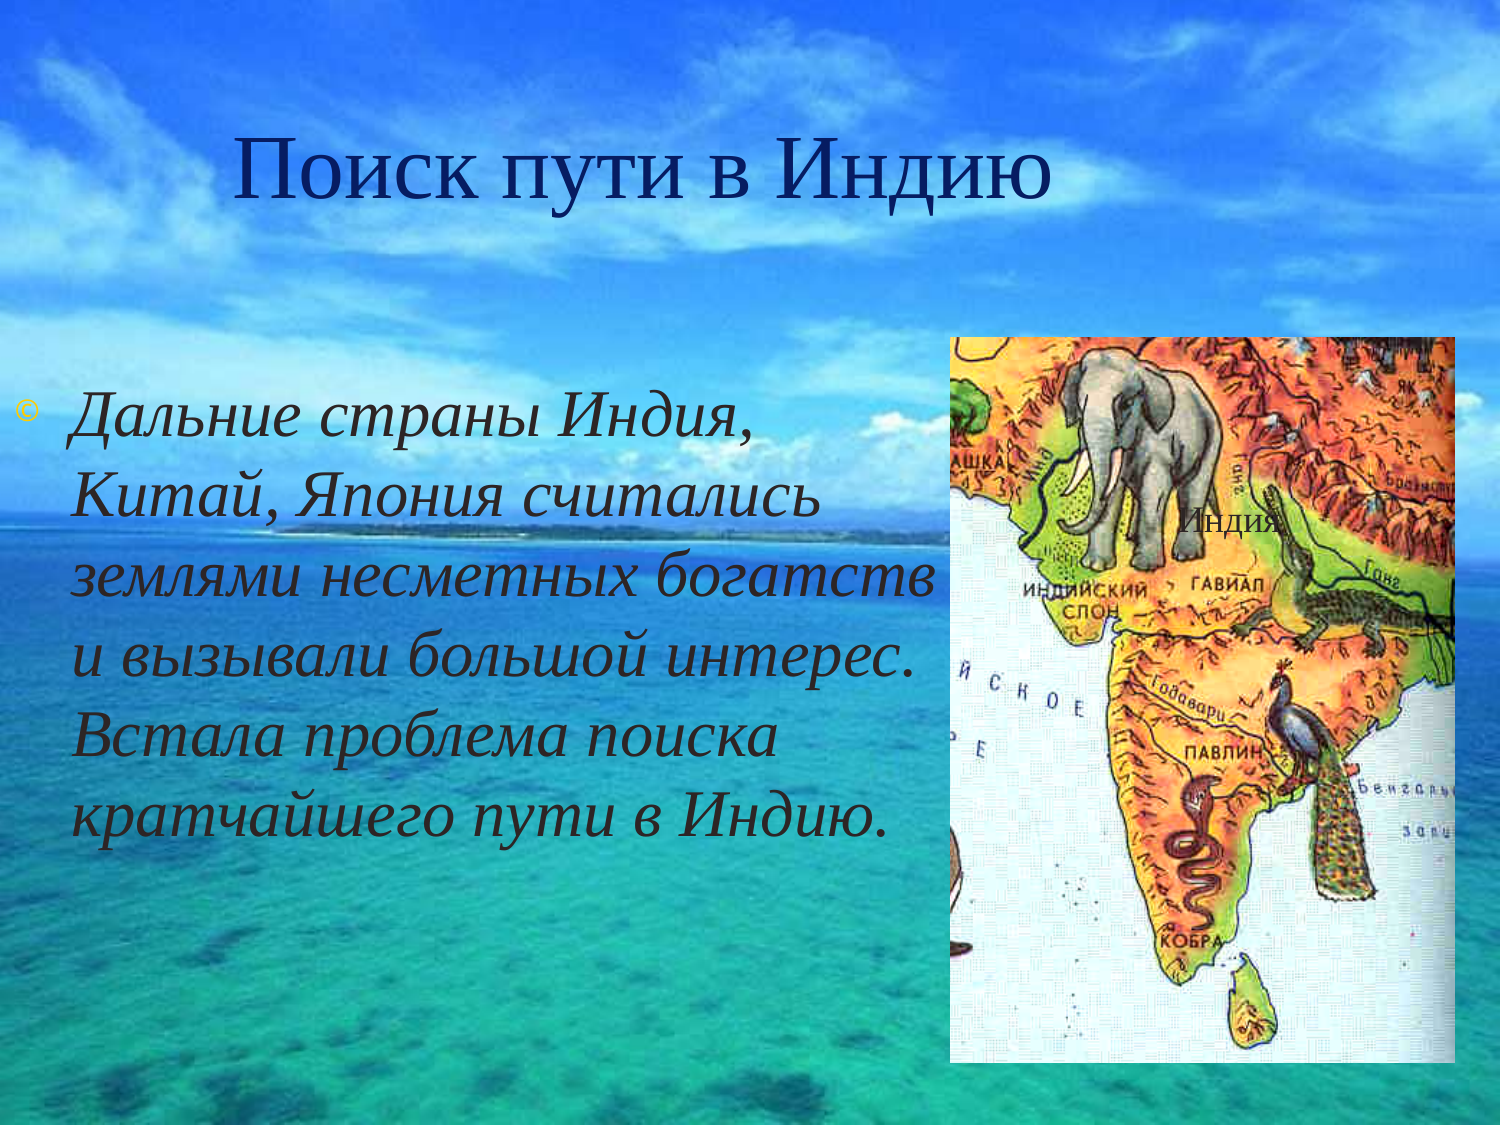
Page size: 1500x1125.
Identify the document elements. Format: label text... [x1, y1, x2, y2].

title Поиск пути в Индию [37, 99, 1250, 288]
picture [0, 0, 1500, 1125]
text_box Индия [1162, 487, 1363, 548]
list Дальние страны Индия, Китай, Япония считались землями несметных богатств и вызывали большой интерес. Встала проблема поиска кратчайшего пути в Индию. [0, 362, 950, 1038]
